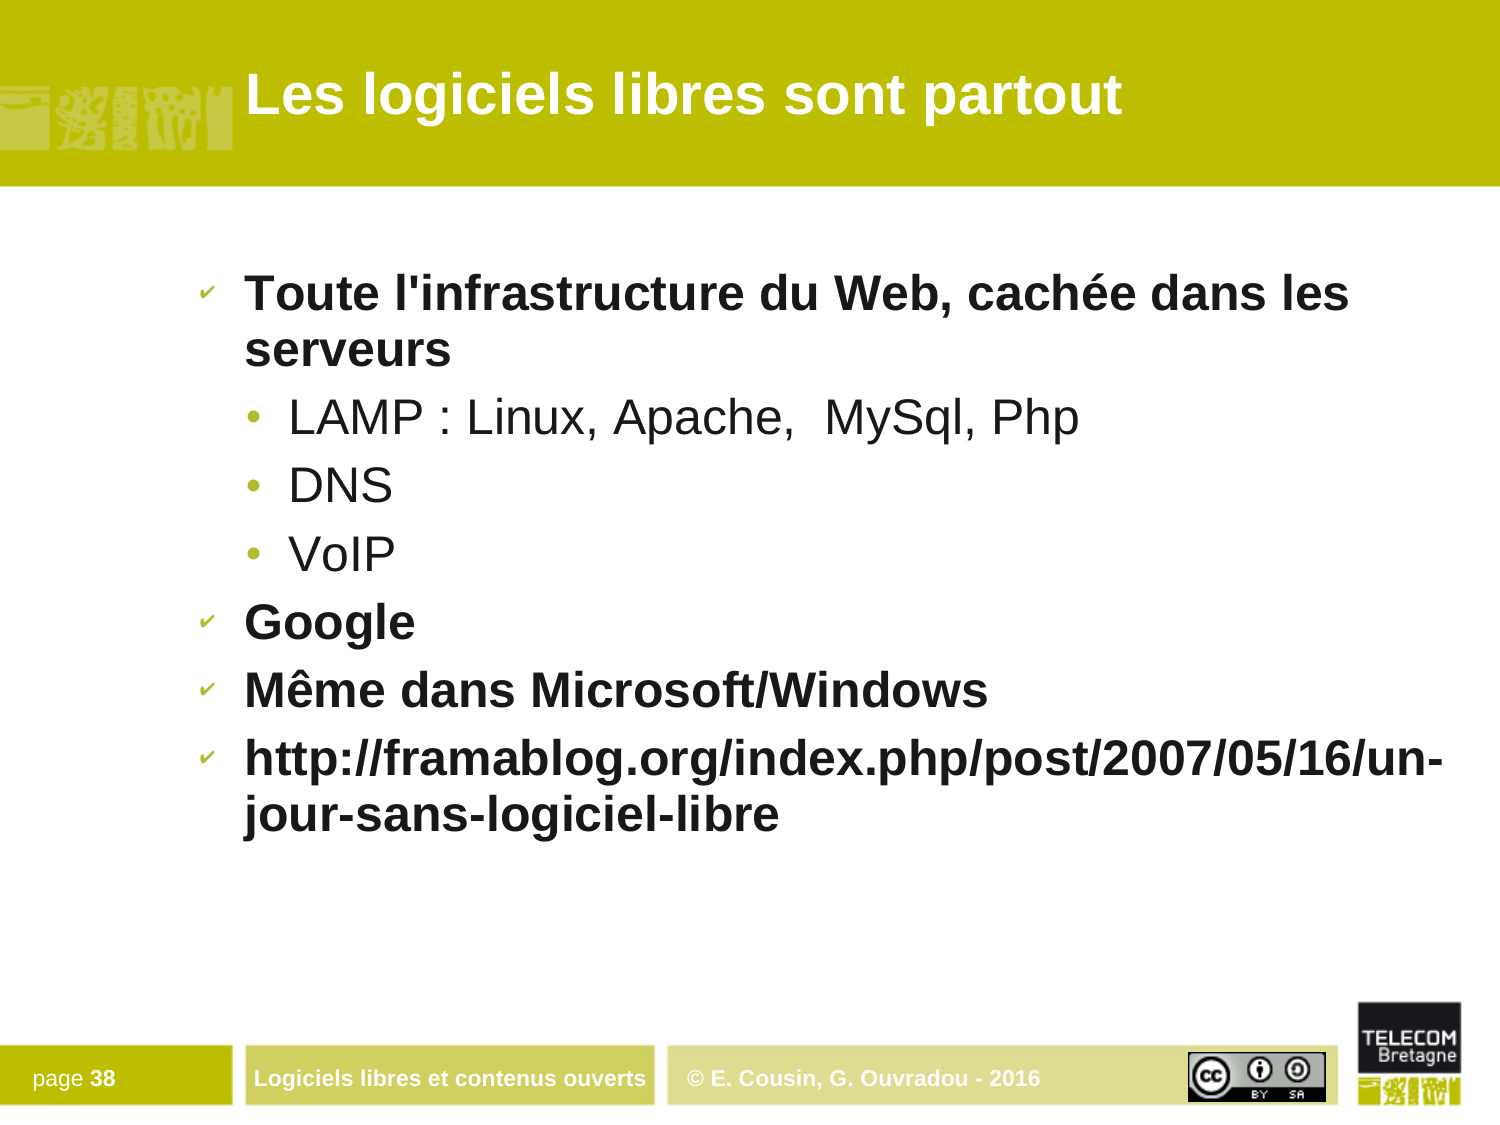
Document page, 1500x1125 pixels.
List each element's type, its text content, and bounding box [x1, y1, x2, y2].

picture [0, 0, 1500, 1125]
title Les logiciels libres sont partout [245, 23, 1459, 166]
list Toute l'infrastructure du Web, cachée dans les serveurs LAMP : Linux, Apache, MySql, Php DNS VoIP Google Même dans Microsoft/Windows http://framablog.org/index.php/post/2007/05/16/un-jour-sans-logiciel-libre [200, 265, 1459, 1002]
